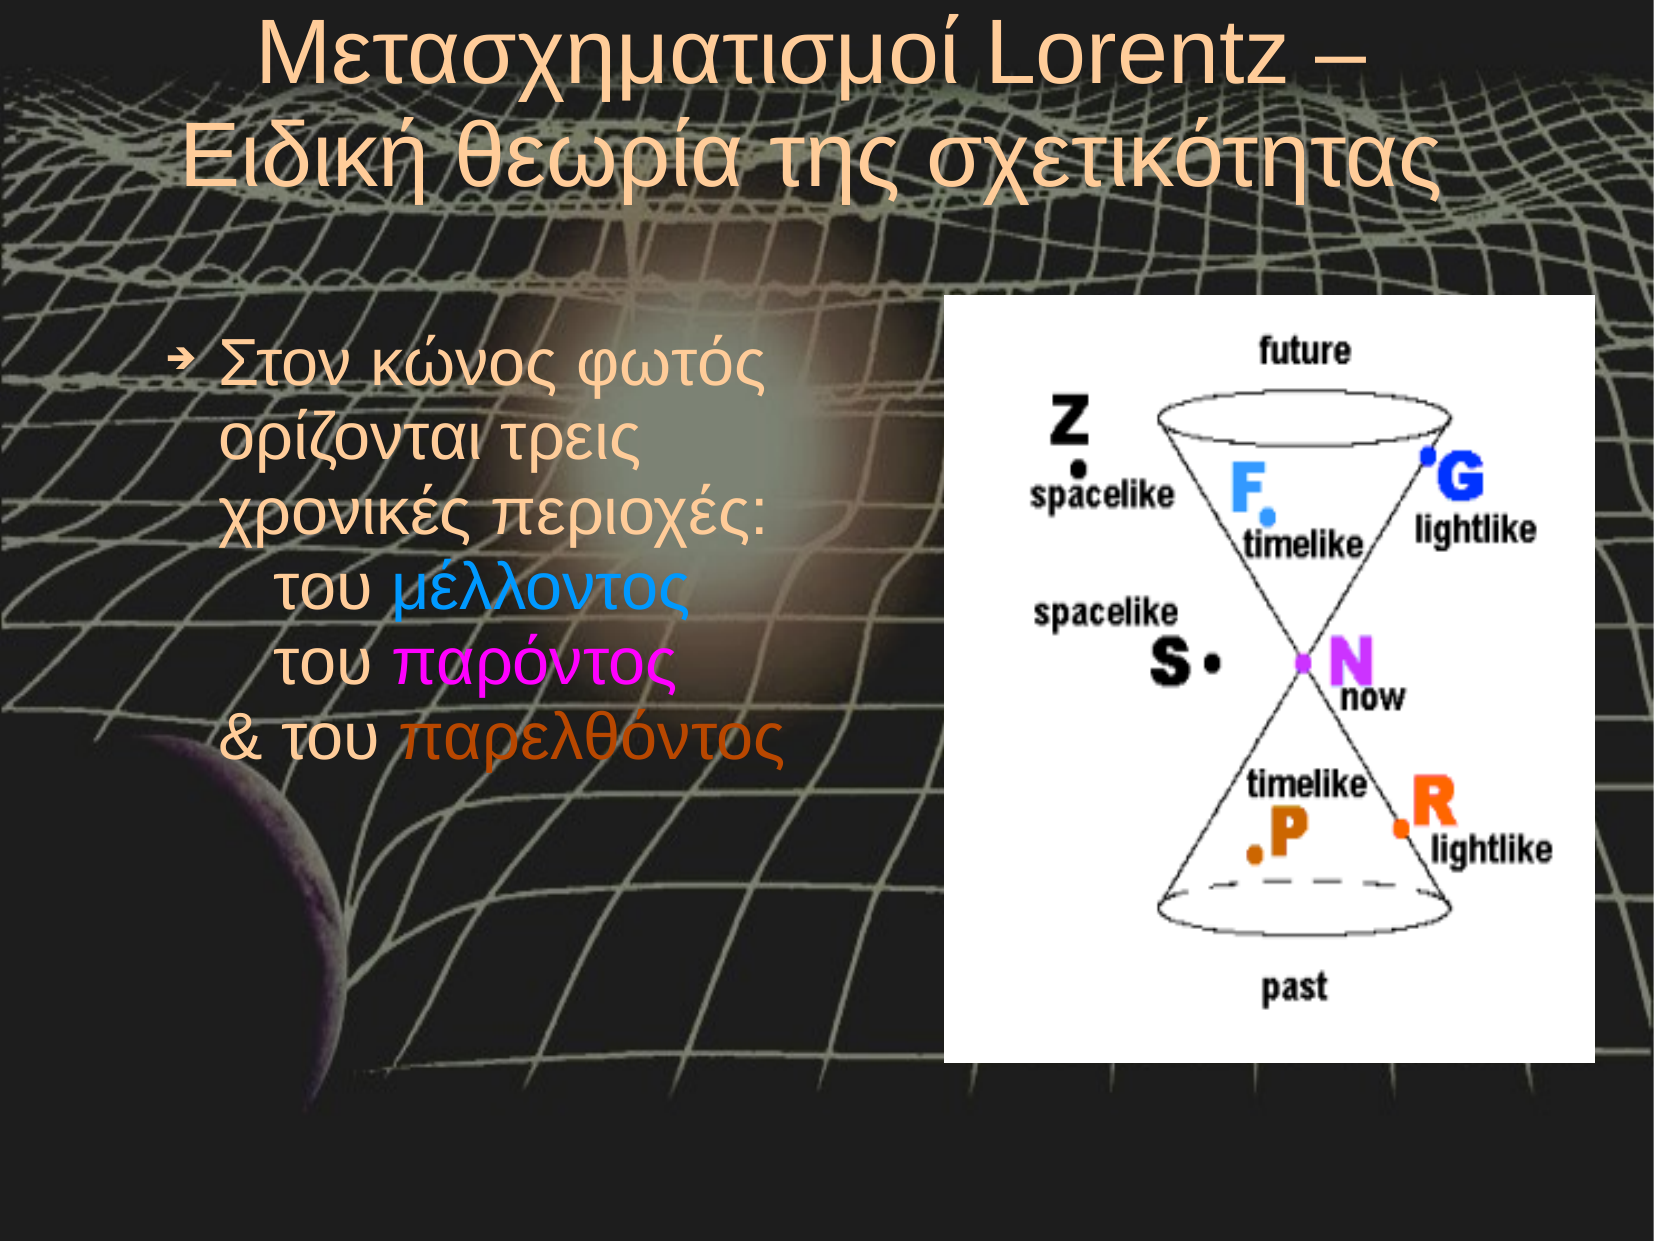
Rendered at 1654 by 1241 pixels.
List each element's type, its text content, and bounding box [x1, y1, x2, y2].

title Μετασχηματισμοί Lorentz – Ειδική θεωρία της σχετικότητας [118, 0, 1506, 208]
picture [0, 0, 1654, 1241]
list Στον κώνος φωτός ορίζονται τρεις χρονικές περιοχές: του μέλλοντος του παρόντος & του παρελθόντος [147, 324, 871, 1093]
